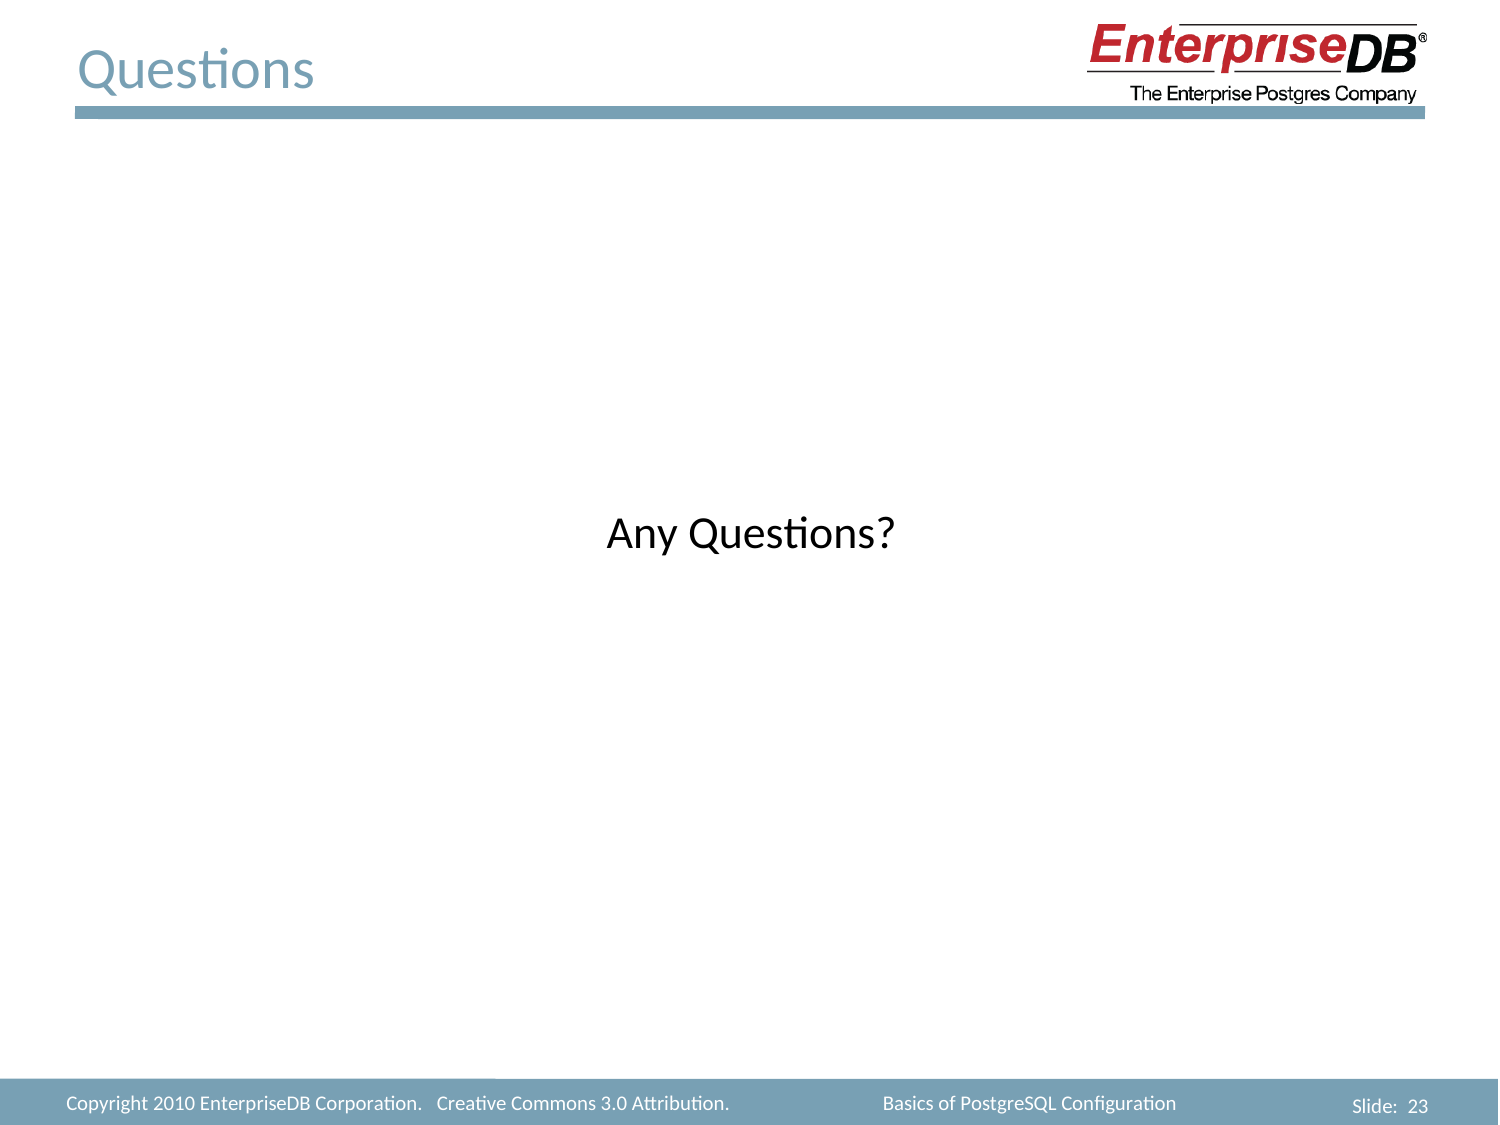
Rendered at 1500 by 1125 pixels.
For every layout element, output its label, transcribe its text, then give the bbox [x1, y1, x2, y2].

title Questions [62, 4, 1088, 126]
list Any Questions? [71, 158, 1376, 1053]
picture [1088, 24, 1427, 104]
